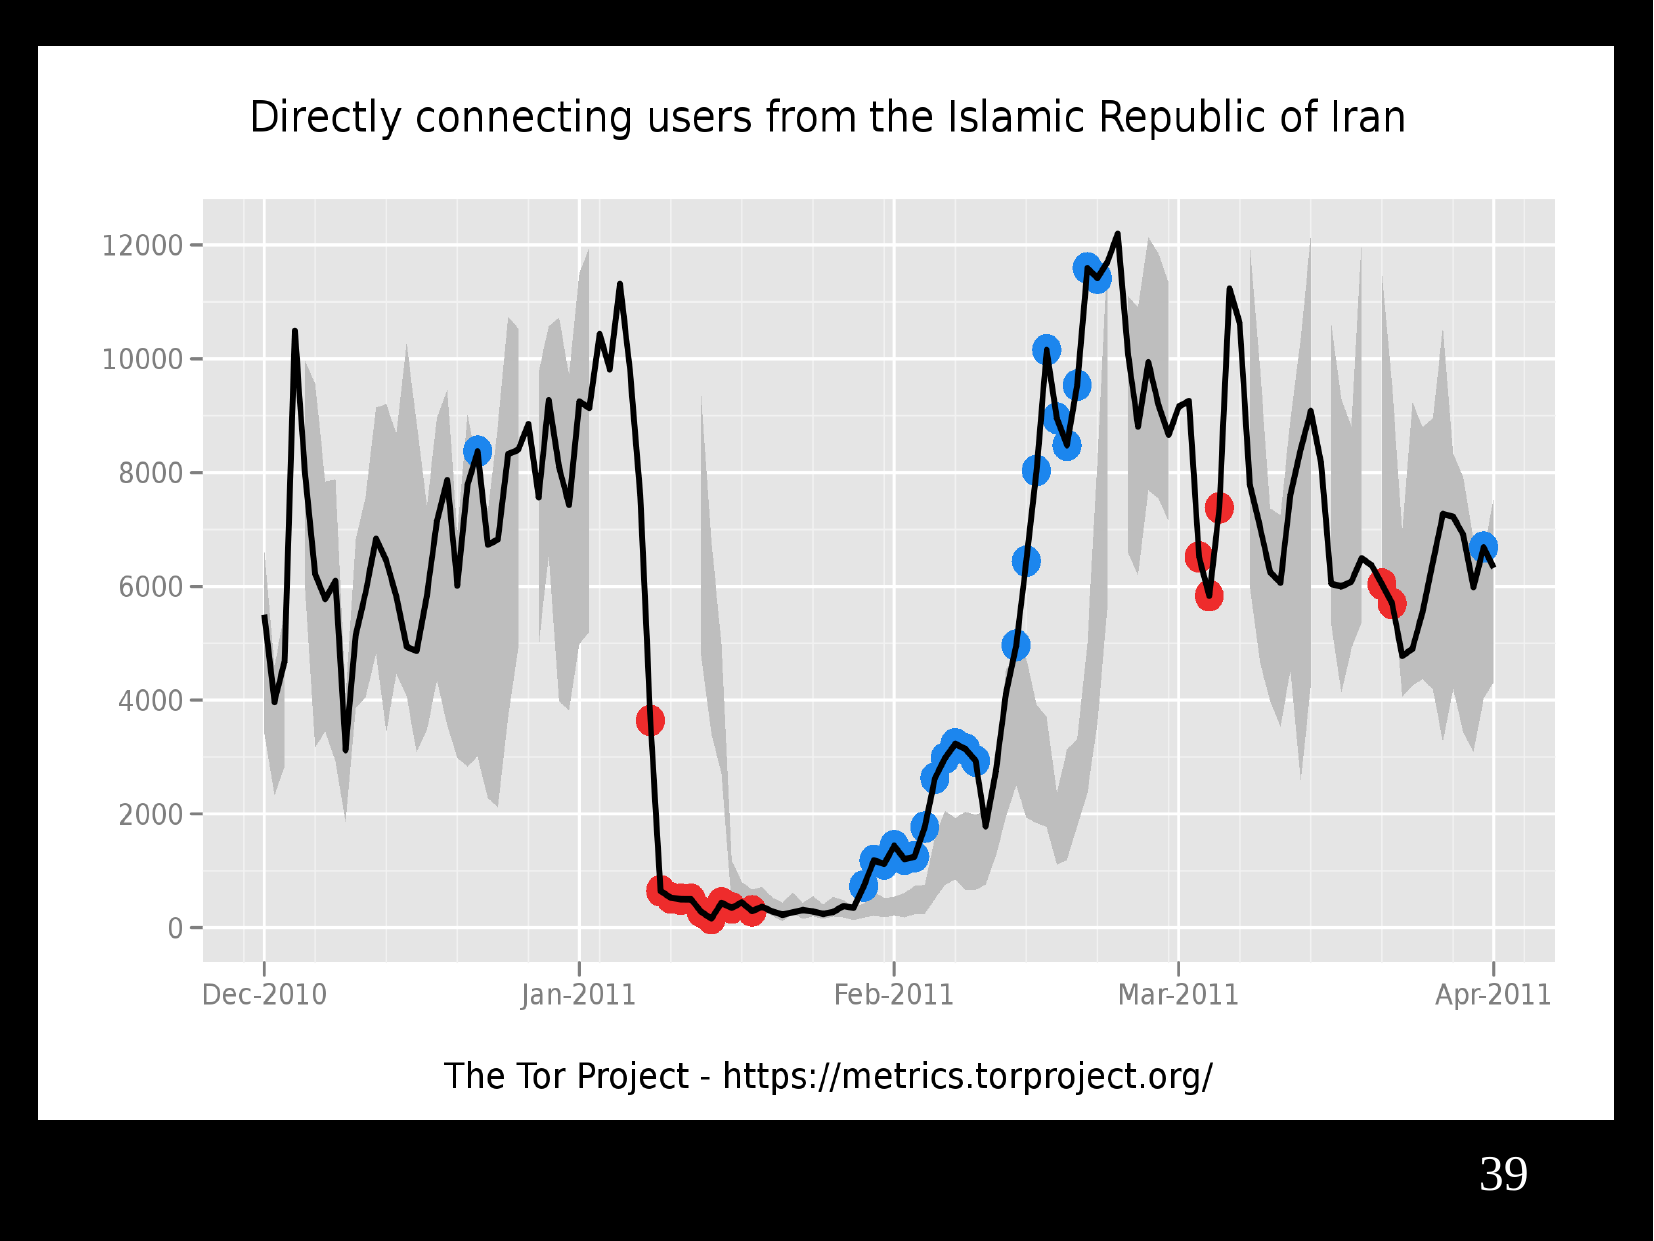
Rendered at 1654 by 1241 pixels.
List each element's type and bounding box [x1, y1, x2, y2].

picture [38, 46, 1614, 1120]
